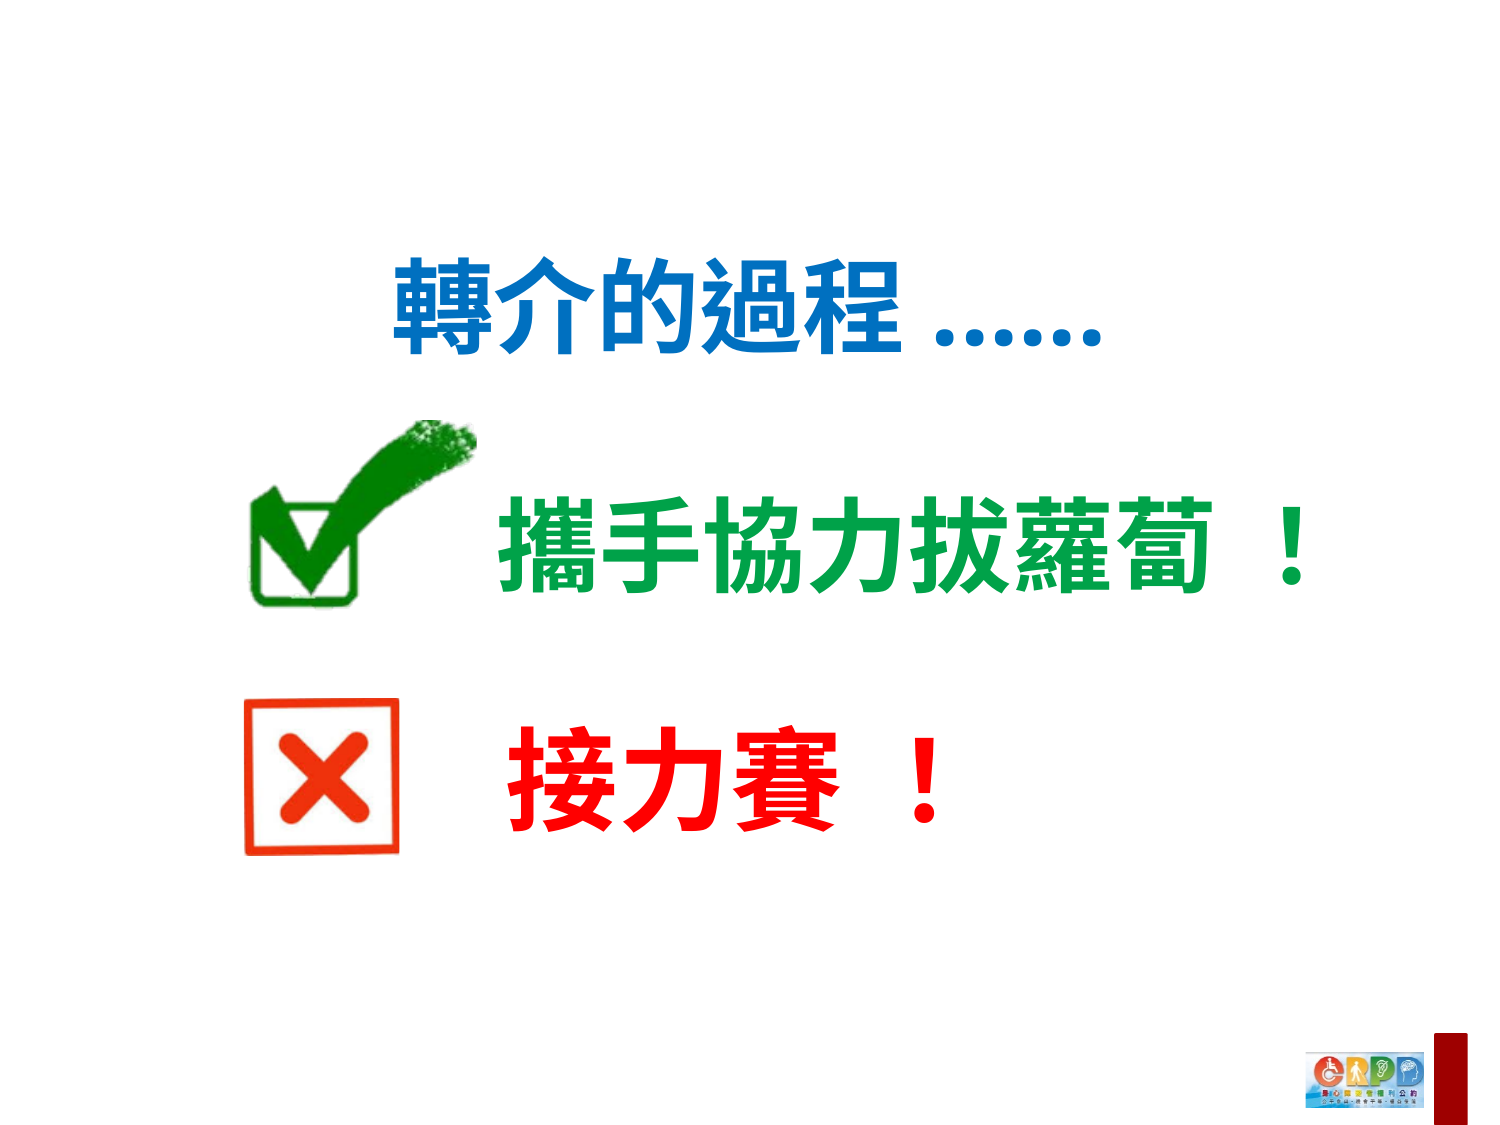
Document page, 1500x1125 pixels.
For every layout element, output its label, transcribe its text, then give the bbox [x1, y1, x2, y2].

text_box 轉介的過程...... [77, 235, 1421, 372]
text_box 攜手協力拔蘿蔔 ！ [482, 476, 1376, 611]
picture [243, 698, 400, 856]
text_box 接力賽 ！ [494, 705, 1006, 851]
picture [234, 420, 482, 612]
